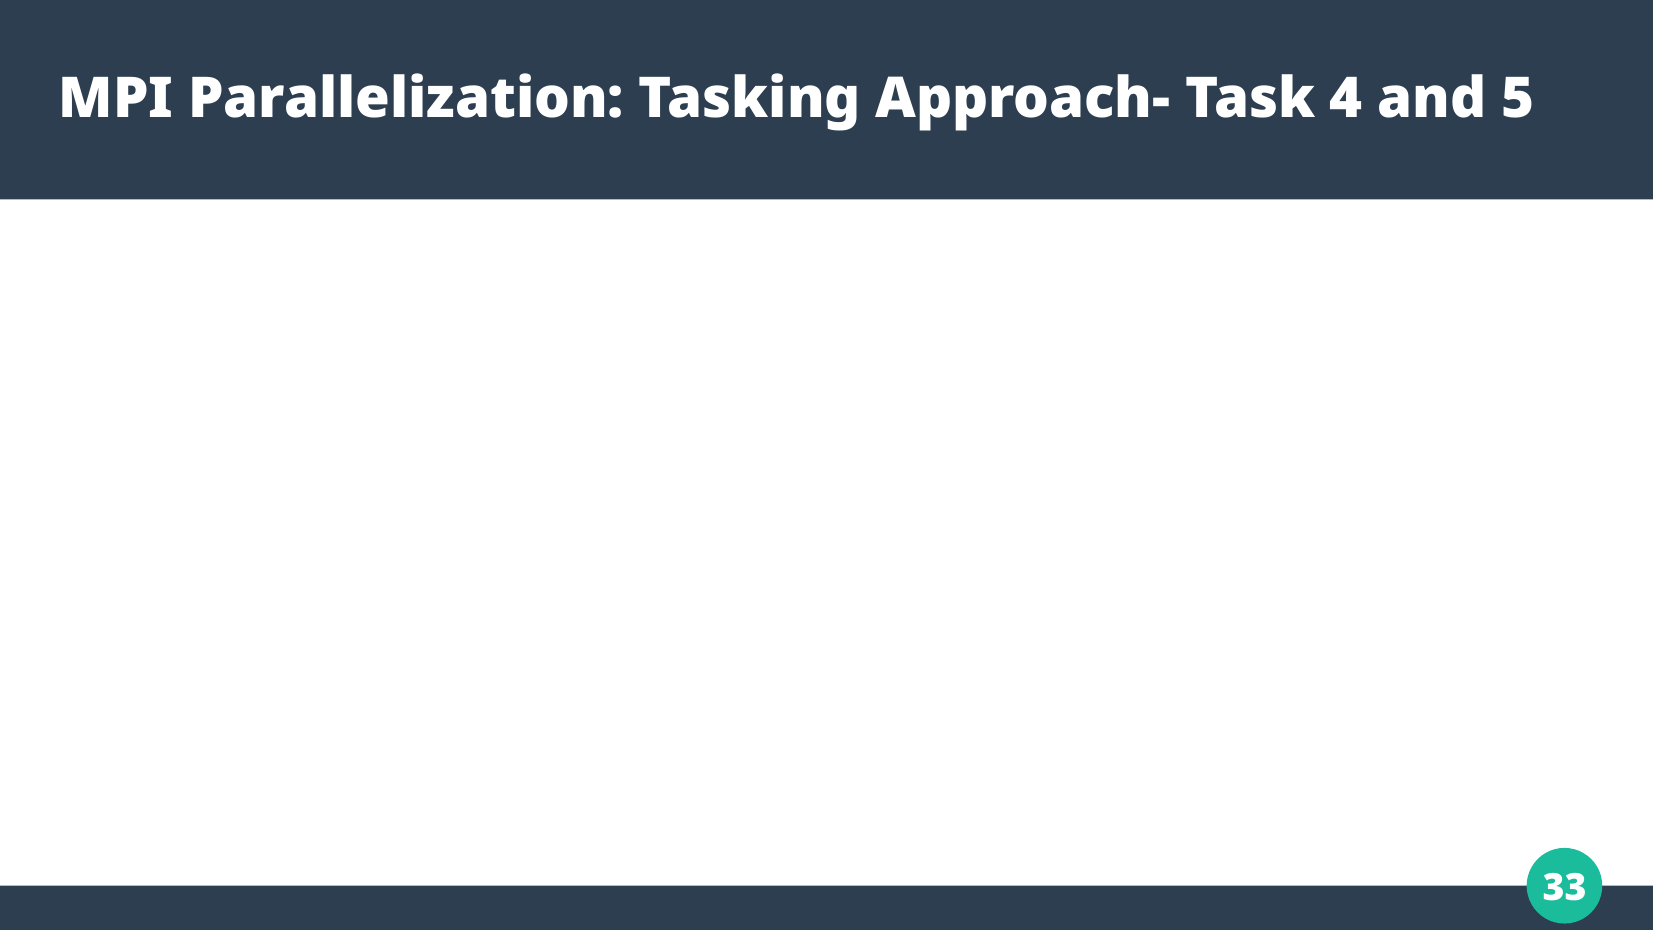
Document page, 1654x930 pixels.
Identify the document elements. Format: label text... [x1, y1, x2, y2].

title MPI Parallelization: Tasking Approach- Task 4 and 5 [58, 36, 1594, 155]
